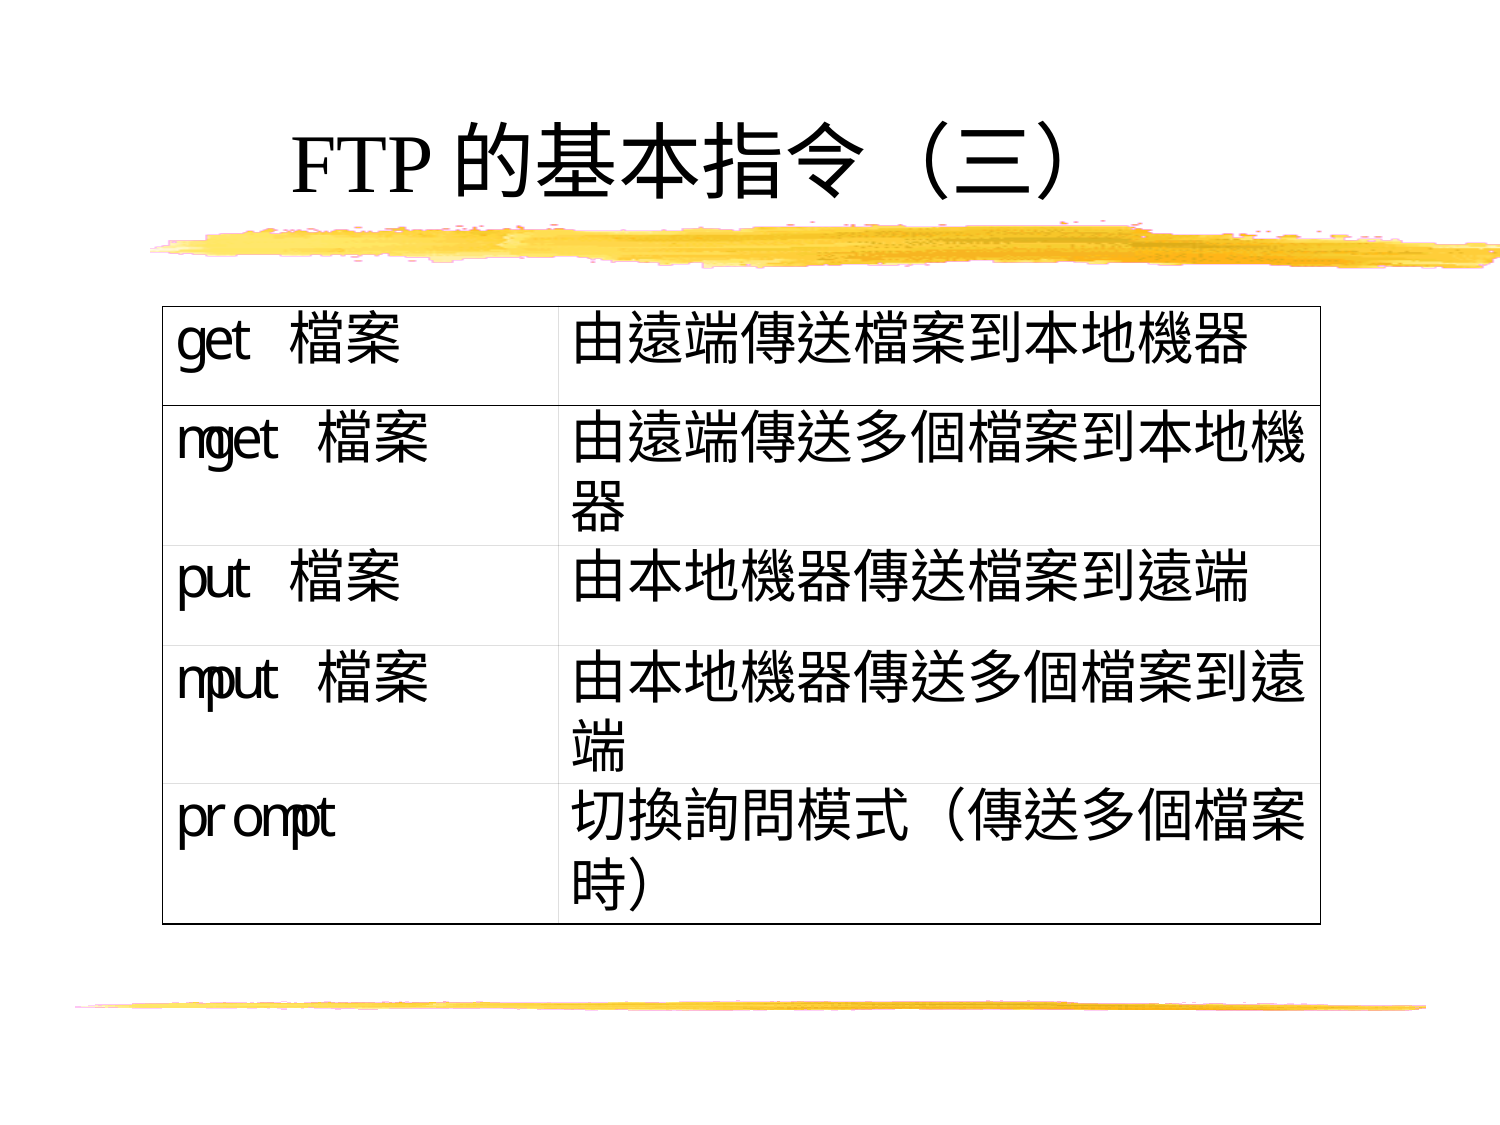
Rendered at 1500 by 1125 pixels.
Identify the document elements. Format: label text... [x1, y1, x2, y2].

title FTP的基本指令（三） [66, 37, 1342, 225]
picture [150, 215, 1500, 279]
picture [1365, 999, 1426, 1013]
picture [75, 999, 158, 1013]
chart [158, 305, 1365, 1048]
